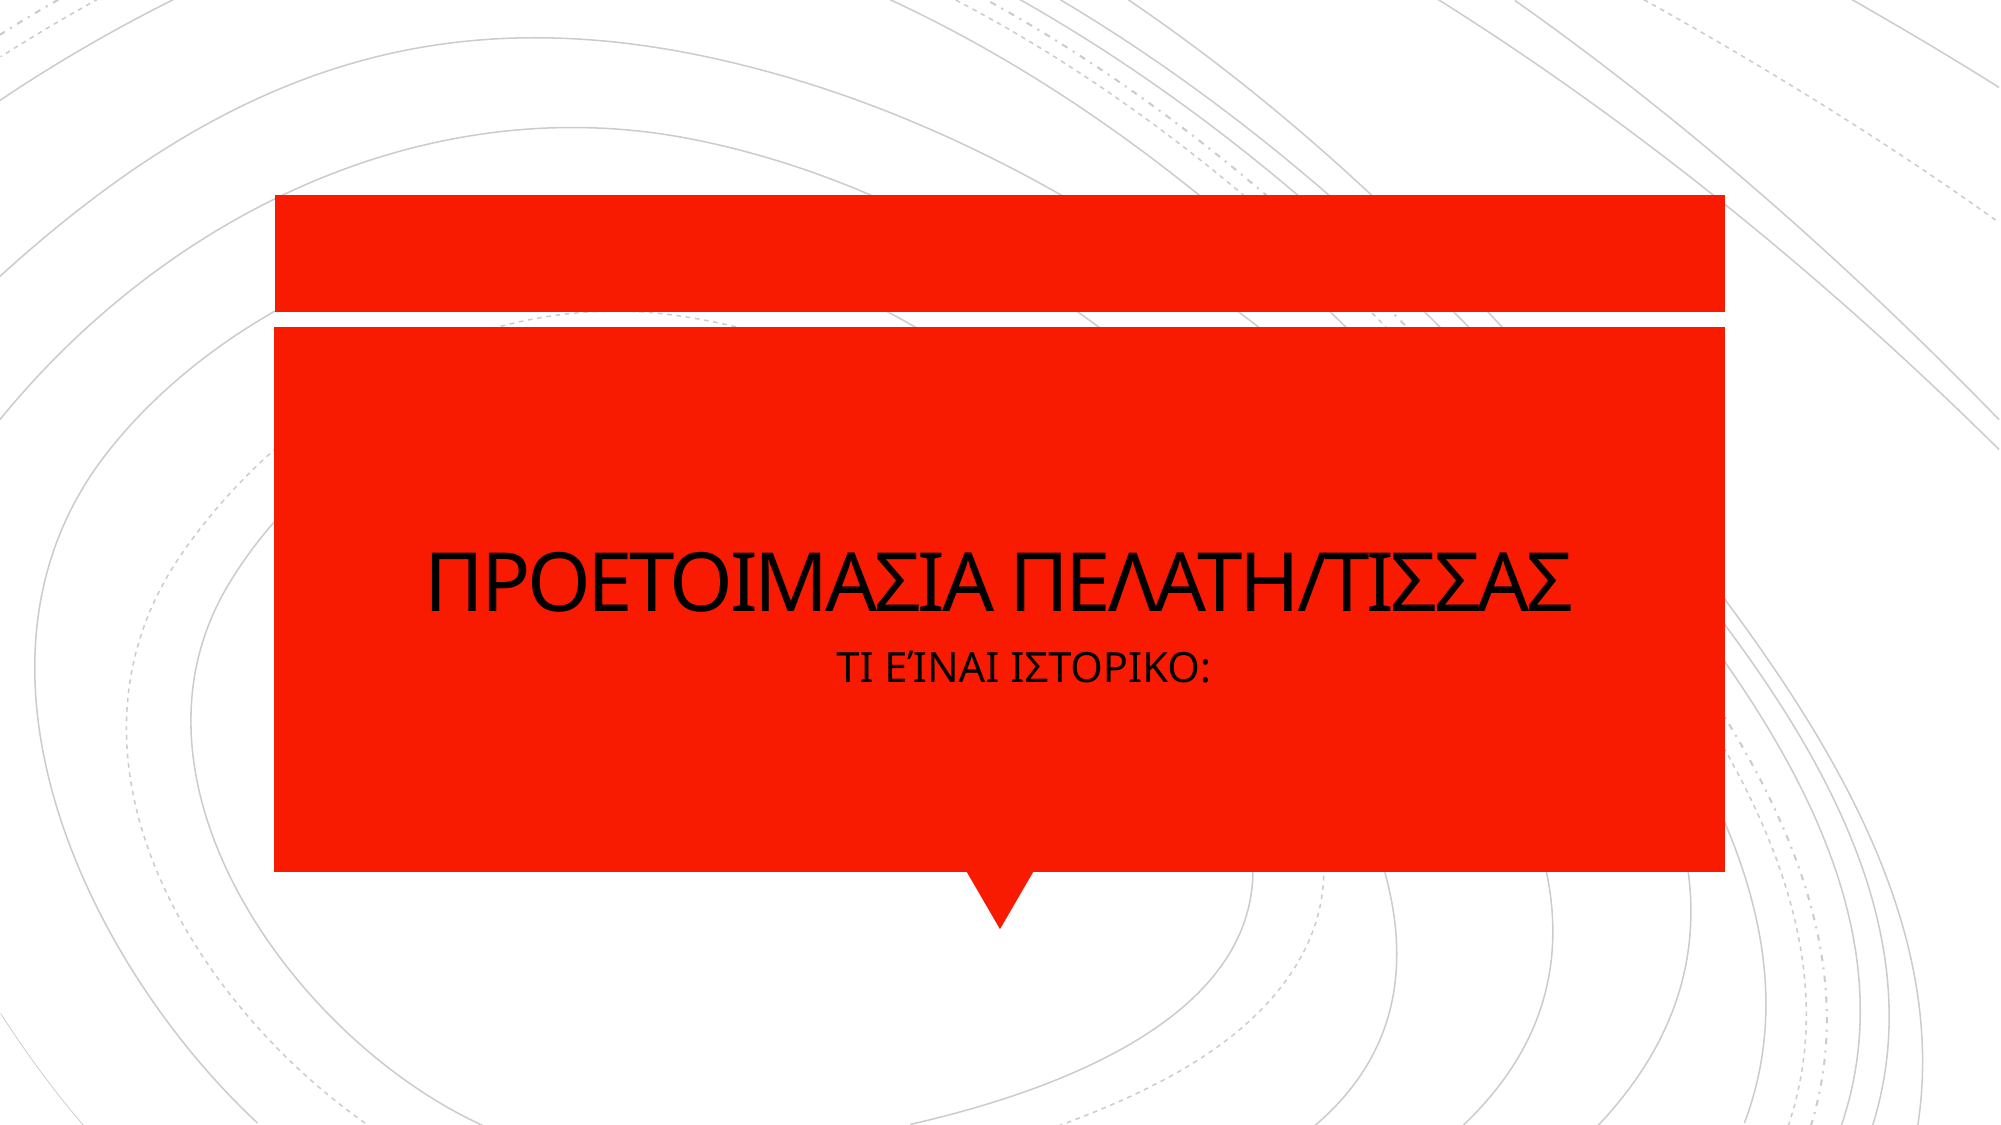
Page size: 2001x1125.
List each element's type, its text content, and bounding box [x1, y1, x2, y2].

subtitle ΤΙ ΕΊΝΑΙ ΙΣΤΟΡΙΚΟ: [742, 640, 1305, 730]
title ΠΡΟΕΤΟΙΜΑΣΙΑ ΠΕΛΑΤΗ/ΤΙΣΣΑΣ [324, 463, 1674, 628]
